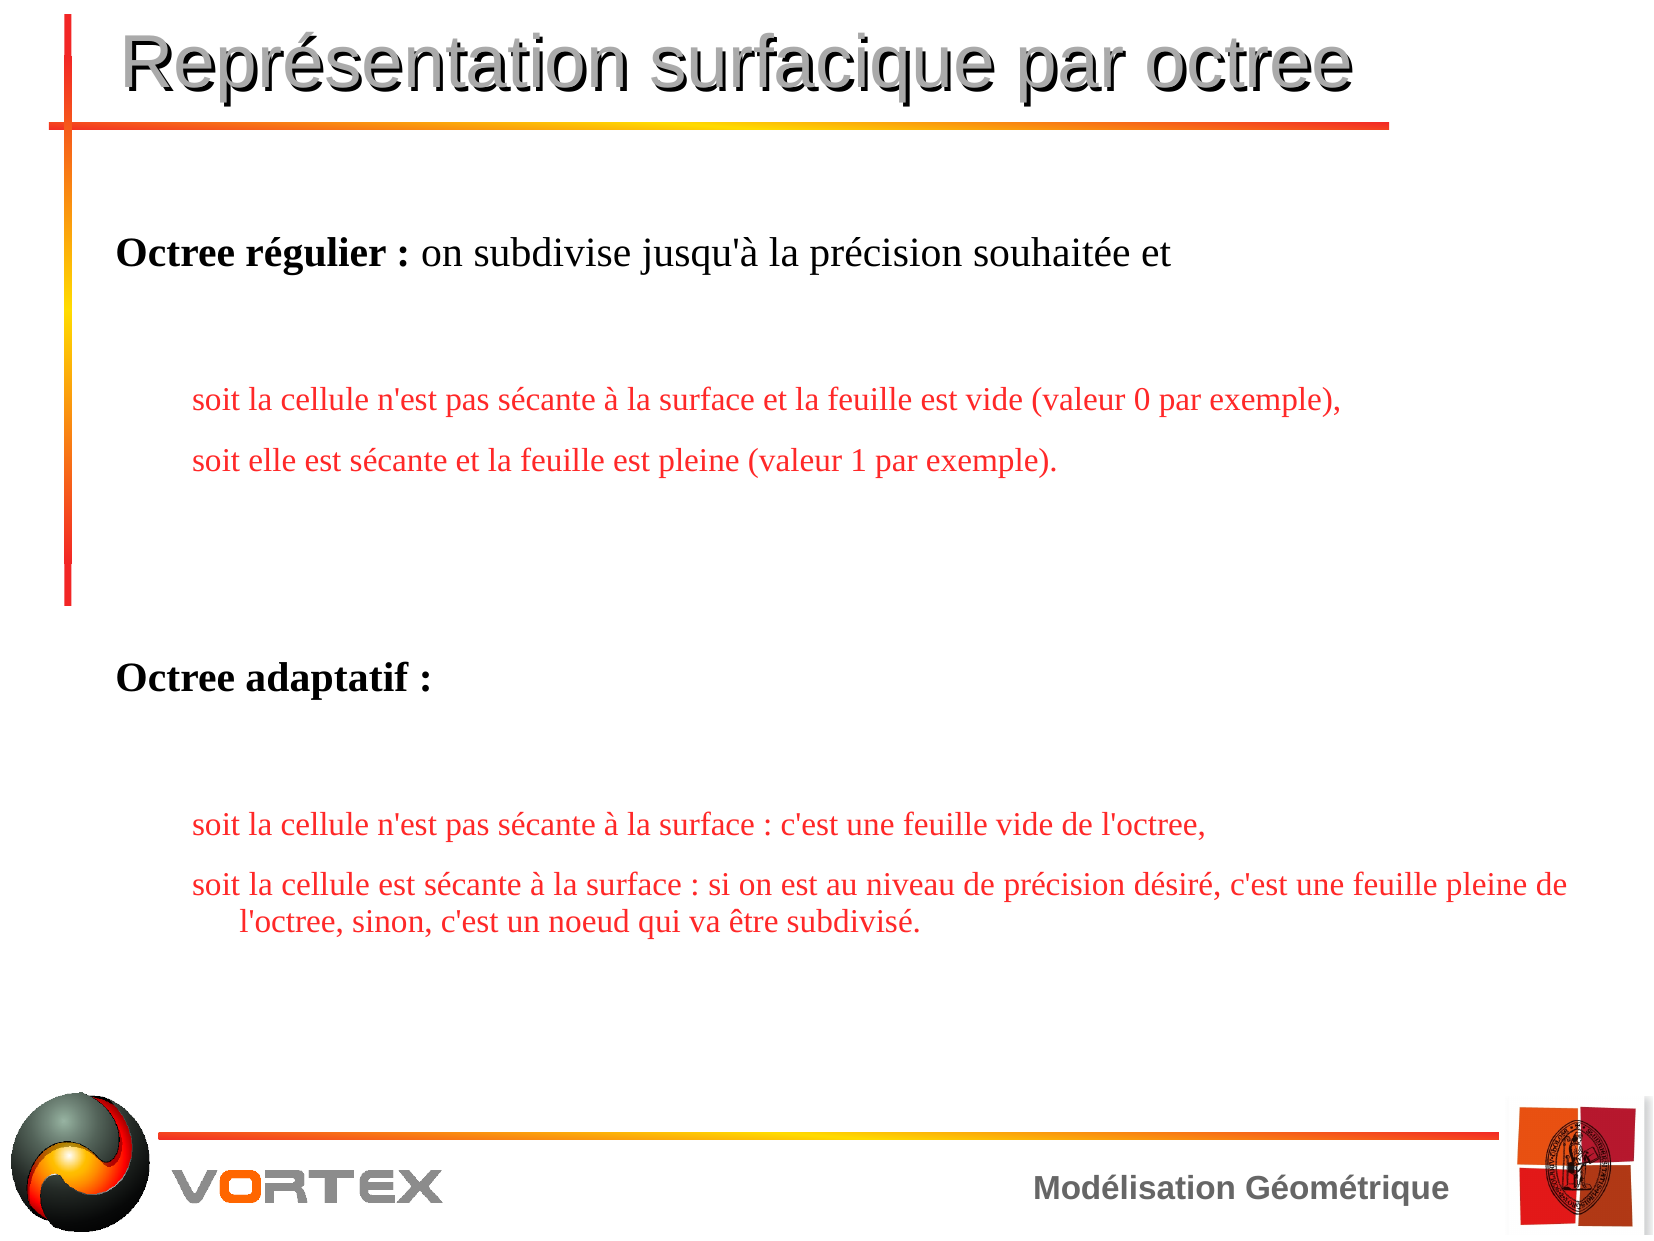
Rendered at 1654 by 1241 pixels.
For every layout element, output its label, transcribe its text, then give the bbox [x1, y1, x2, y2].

picture [11, 1092, 443, 1232]
picture [1505, 1096, 1653, 1235]
title Représentation surfacique par octree [82, 4, 1392, 120]
list Octree régulier : on subdivise jusqu'à la précision souhaitée et soit la cellule n'est pas sécante à la surface et la feuille est vide (valeur 0 par exemple), soit elle est sécante et la feuille est pleine (valeur 1 par exemple). Octree adaptatif : soit la cellule n'est pas sécante à la surface : c'est une feuille vide de l'octree, soit la cellule est sécante à la surface : si on est au niveau de précision désiré, c'est une feuille pleine de l'octree, sinon, c'est un noeud qui va être subdivisé. [97, 153, 1571, 1109]
